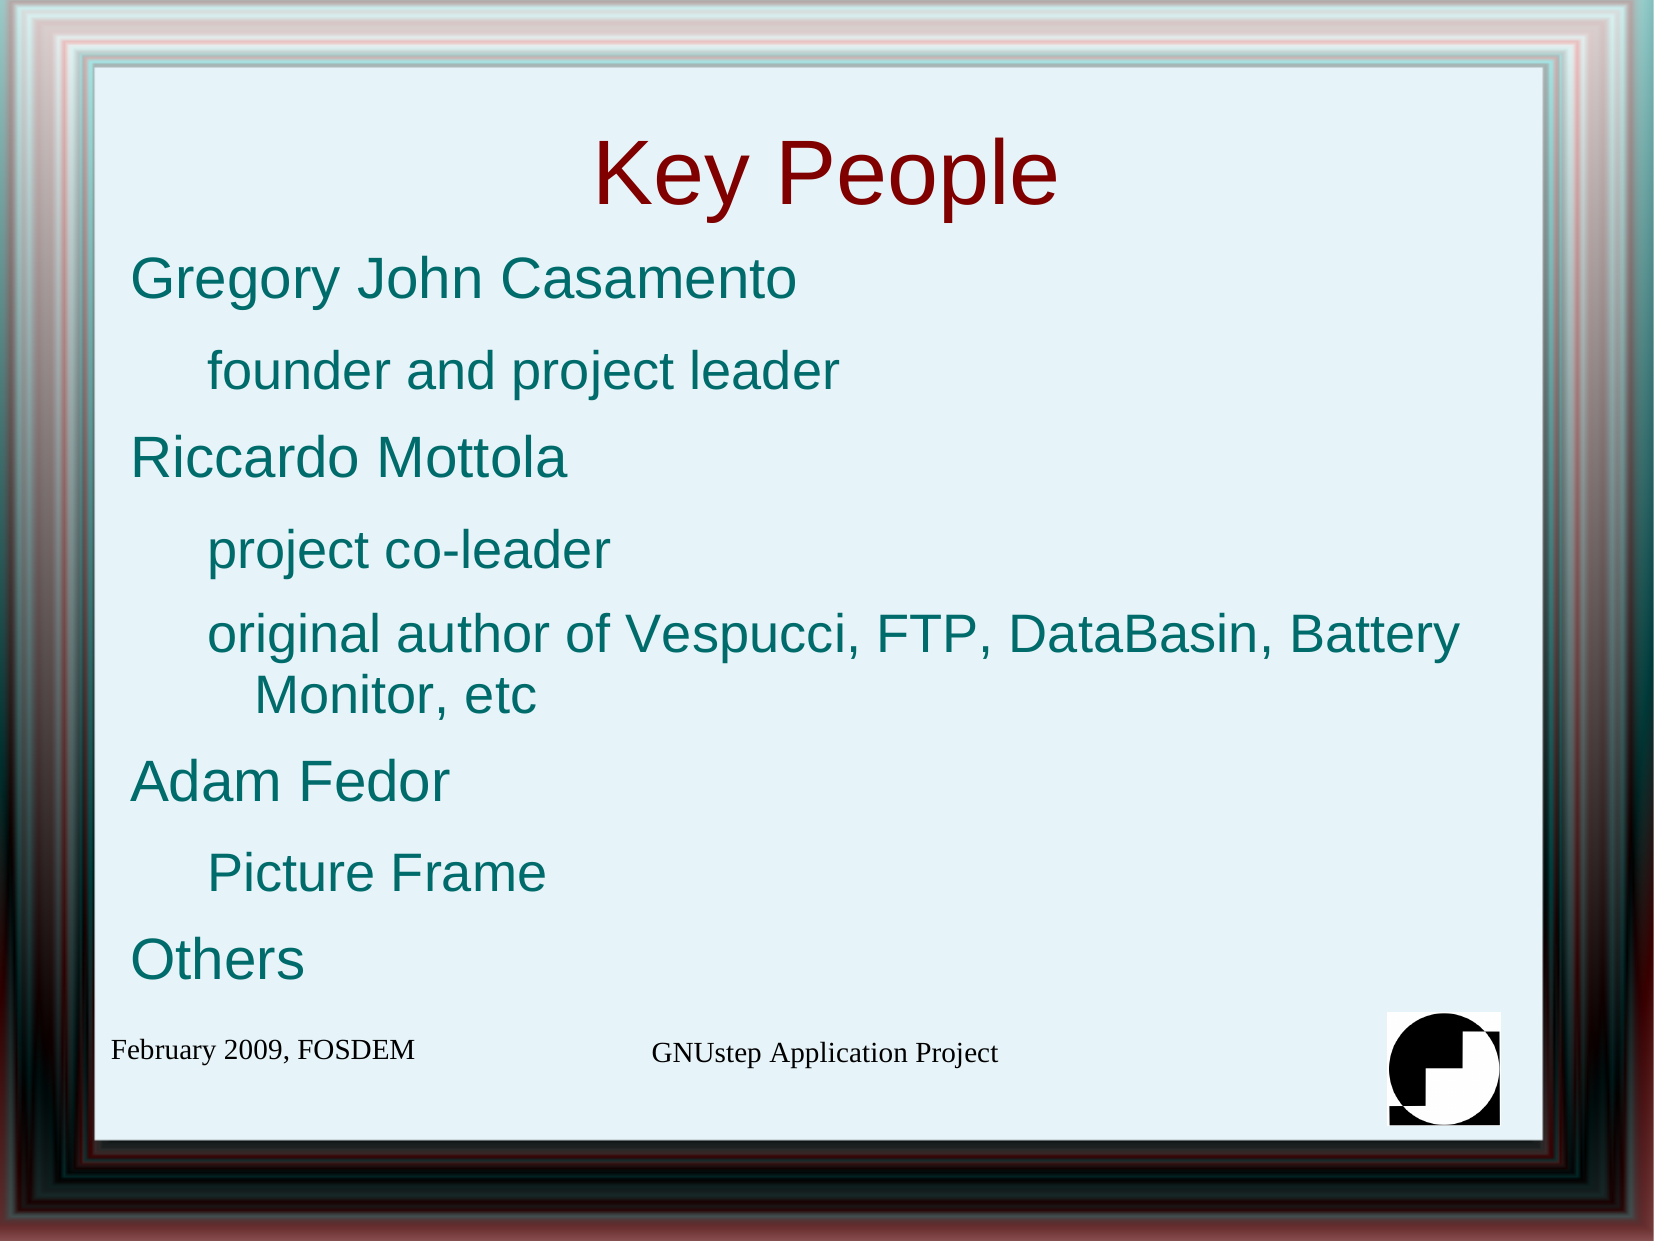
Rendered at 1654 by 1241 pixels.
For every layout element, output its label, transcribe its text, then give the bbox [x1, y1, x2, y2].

title Key People [118, 88, 1536, 257]
picture [0, 0, 1654, 1241]
list Gregory John Casamento founder and project leader Riccardo Mottola project co-leader original author of Vespucci, FTP, DataBasin, Battery Monitor, etc Adam Fedor Picture Frame Others [112, 246, 1501, 1051]
